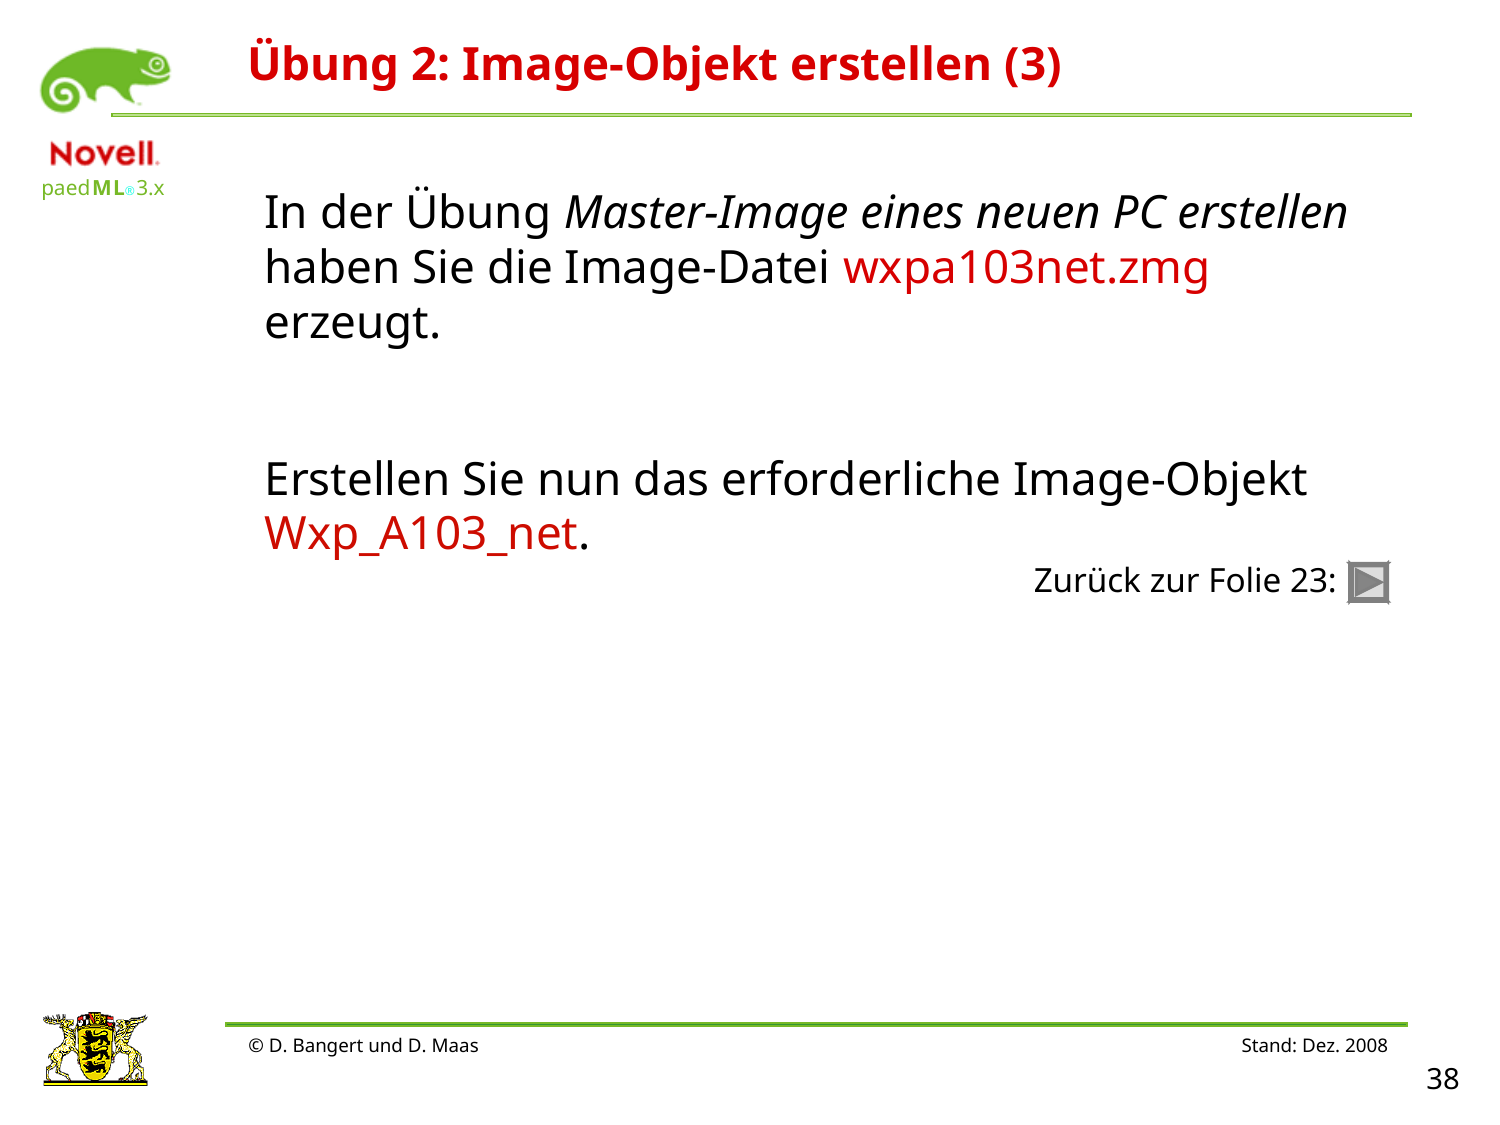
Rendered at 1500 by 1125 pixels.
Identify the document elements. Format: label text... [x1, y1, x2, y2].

picture [41, 1011, 148, 1088]
title Übung 2: Image-Objekt erstellen (3)‏ [232, 12, 1388, 113]
text_box In der Übung Master-Image eines neuen PC erstellen haben Sie die Image-Datei wxpa103net.zmg erzeugt. Erstellen Sie nun das erforderliche Image-Objekt Wxp_A103_net. [249, 174, 1413, 568]
text_box Zurück zur Folie 23: [1018, 551, 1400, 607]
picture [26, 30, 184, 188]
